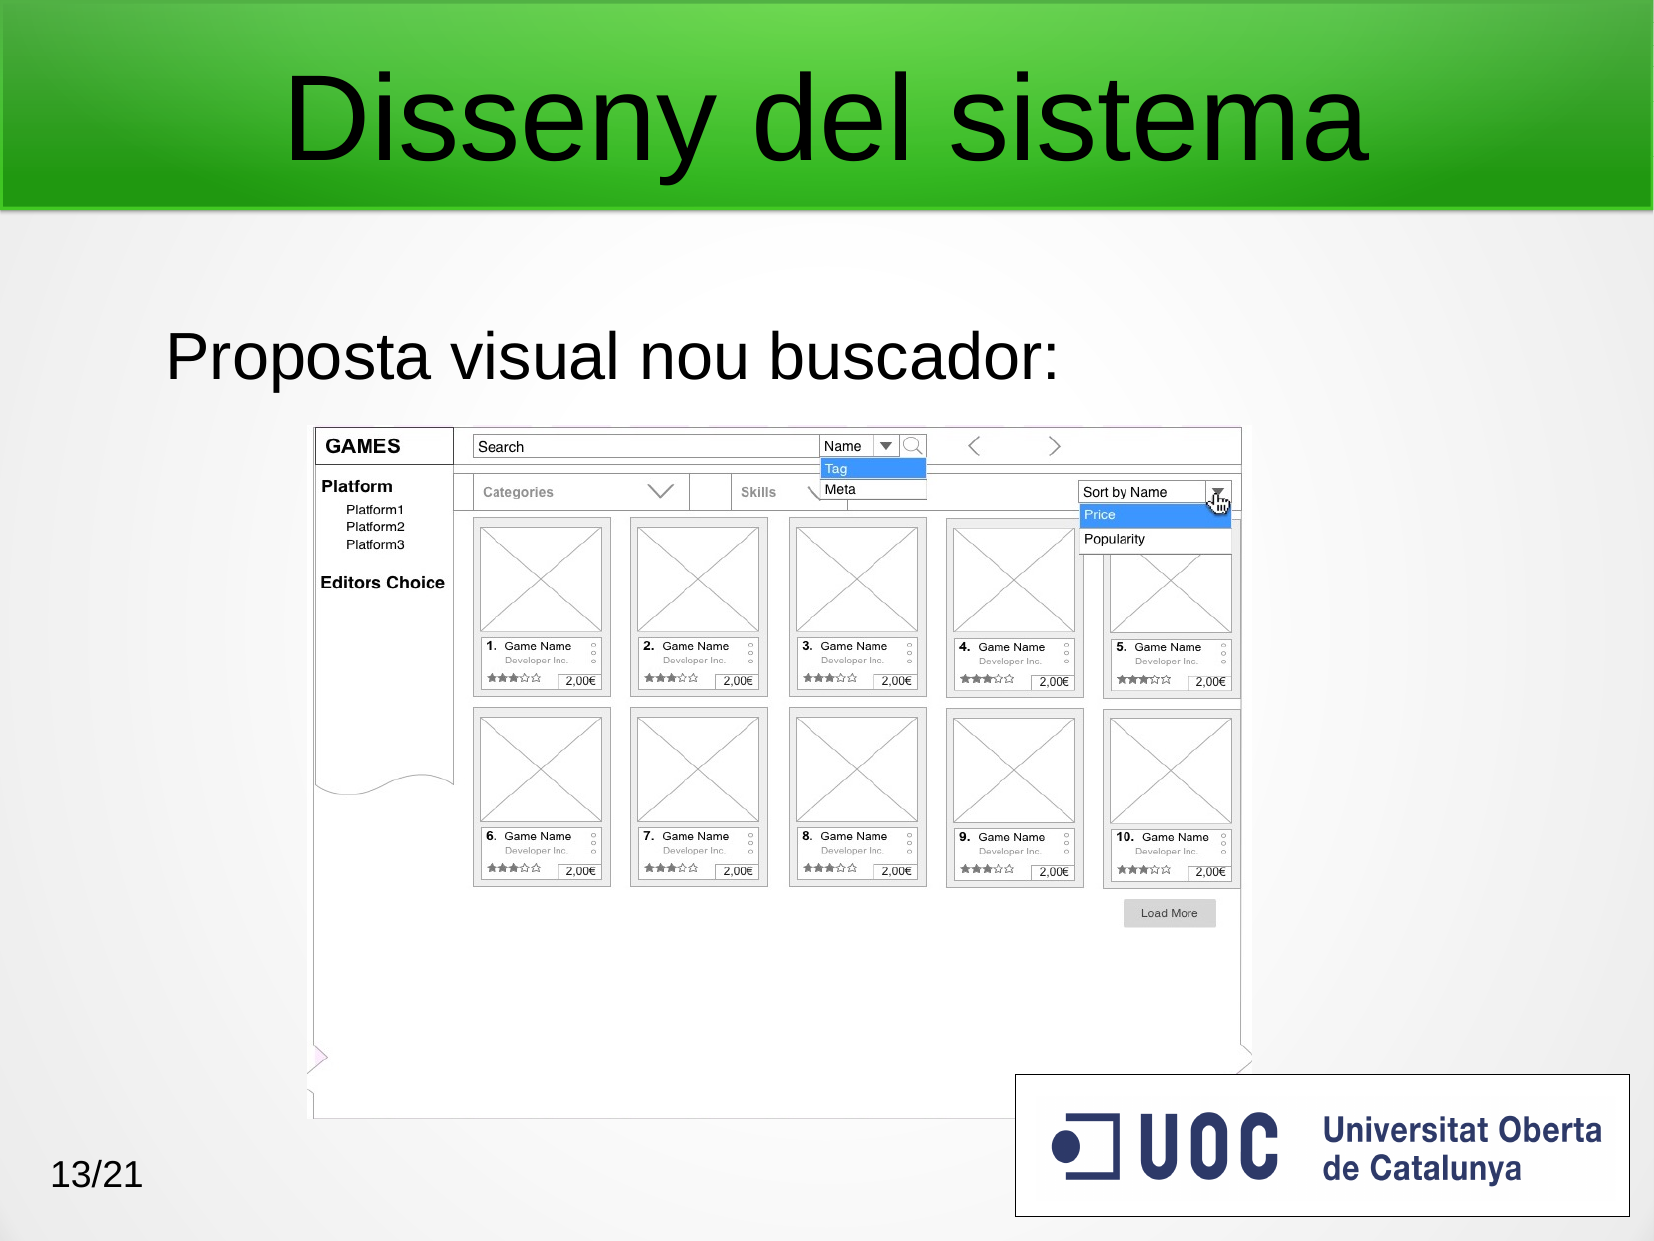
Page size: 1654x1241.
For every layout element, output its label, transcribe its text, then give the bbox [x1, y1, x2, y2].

list Proposta visual nou buscador: [94, 318, 1359, 402]
title Disseny del sistema [82, 47, 1571, 189]
text_box <número>/21 [35, 1145, 1015, 1217]
picture [1036, 1096, 1616, 1201]
picture [307, 425, 1252, 1119]
text_box [1015, 1074, 1630, 1217]
